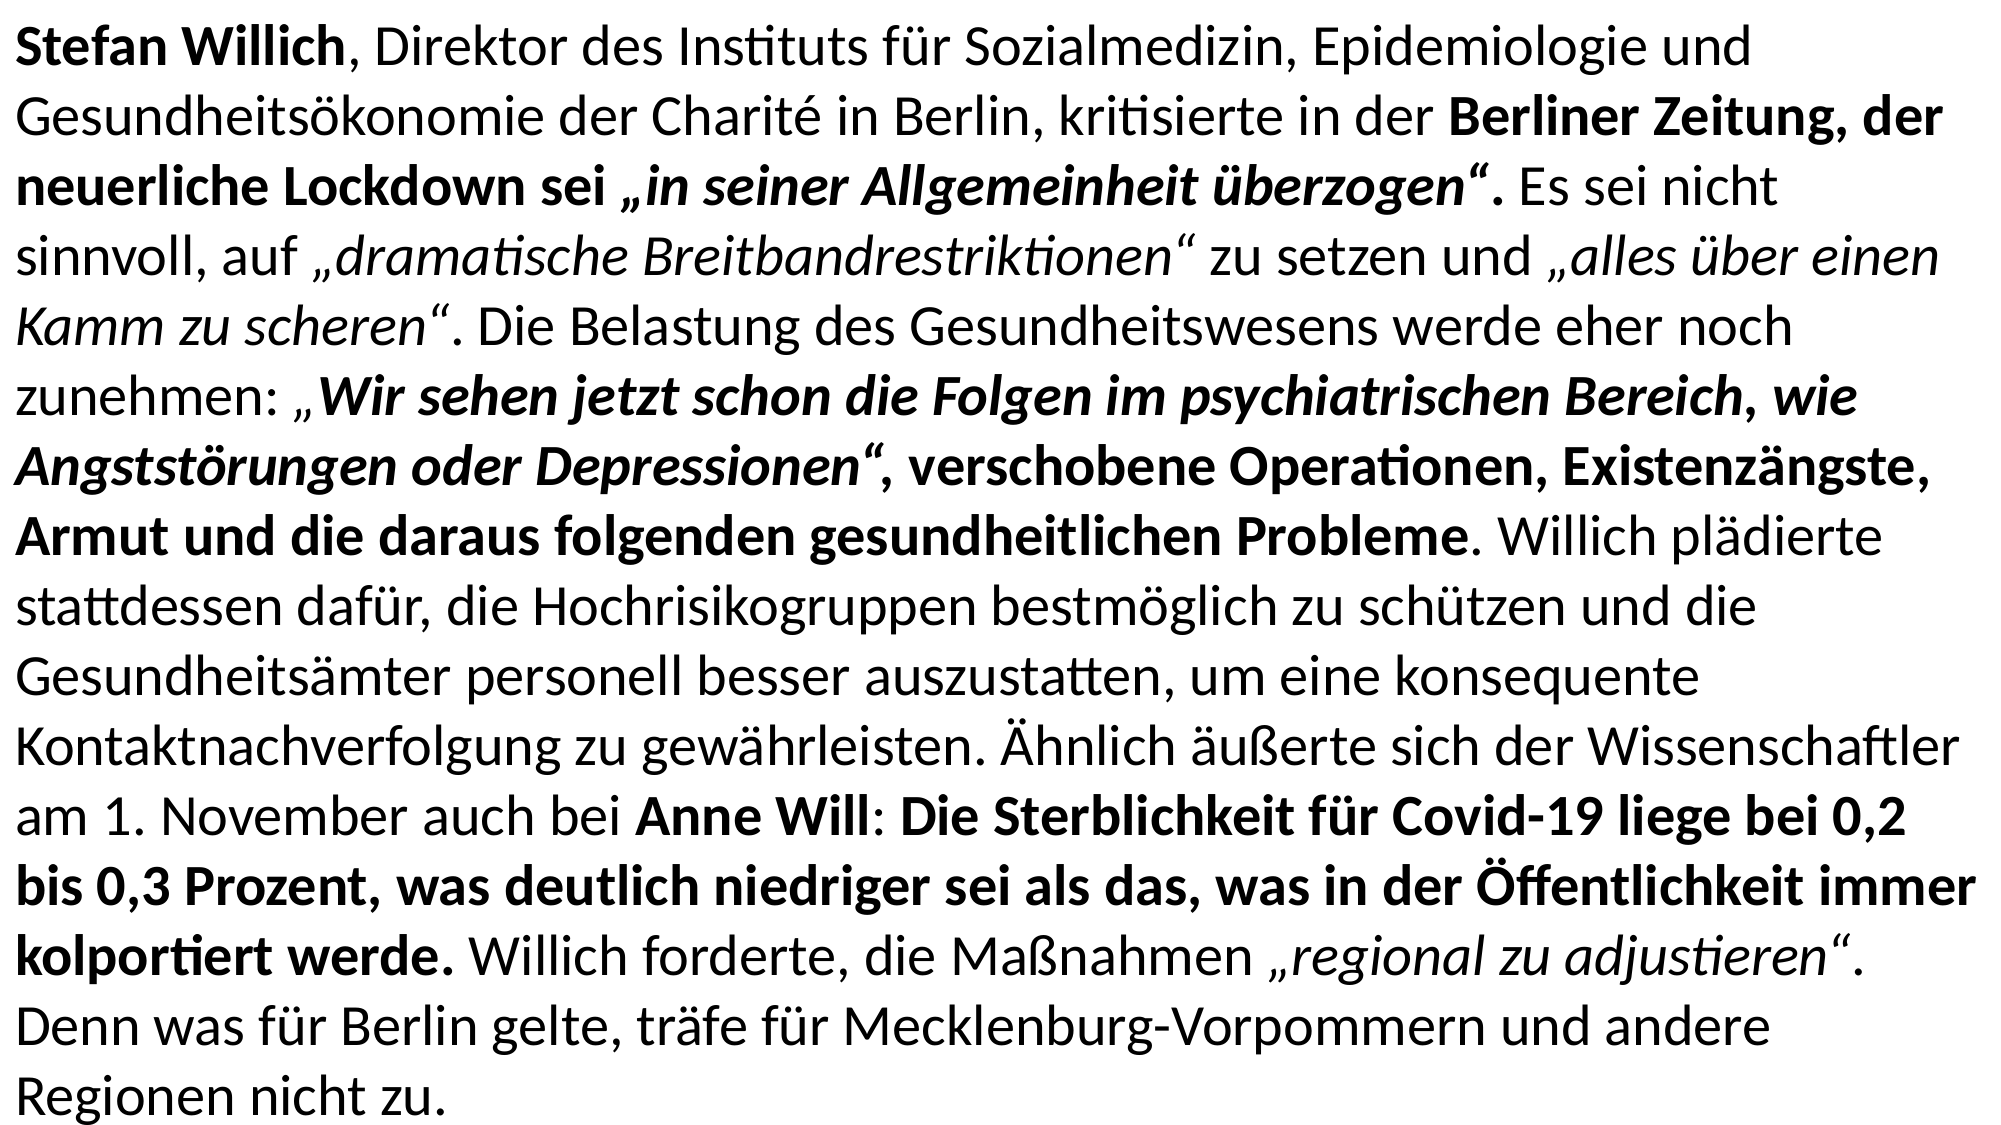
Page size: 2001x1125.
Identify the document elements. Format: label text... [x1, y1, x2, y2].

text_box Stefan Willich, Direktor des Instituts für Sozialmedizin, Epidemiologie und Gesundheitsökonomie der Charité in Berlin, kritisierte in der Berliner Zeitung, der neuerliche Lockdown sei „in seiner Allgemeinheit überzogen“. Es sei nicht sinnvoll, auf „dramatische Breitbandrestriktionen“ zu setzen und „alles über einen Kamm zu scheren“. Die Belastung des Gesundheitswesens werde eher noch zunehmen: „Wir sehen jetzt schon die Folgen im psychiatrischen Bereich, wie Angststörungen oder Depressionen“, verschobene Operationen, Existenzängste, Armut und die daraus folgenden gesundheitlichen Probleme. Willich plädierte stattdessen dafür, die Hochrisikogruppen bestmöglich zu schützen und die Gesundheitsämter personell besser auszustatten, um eine konsequente Kontaktnachverfolgung zu gewährleisten. Ähnlich äußerte sich der Wissenschaftler am 1. November auch bei Anne Will: Die Sterblichkeit für Covid-19 liege bei 0,2 bis 0,3 Prozent, was deutlich niedriger sei als das, was in der Öffentlichkeit immer kolportiert werde. Willich forderte, die Maßnahmen „regional zu adjustieren“. Denn was für Berlin gelte, träfe für Mecklenburg-Vorpommern und andere Regionen nicht zu. [0, 0, 2000, 1125]
